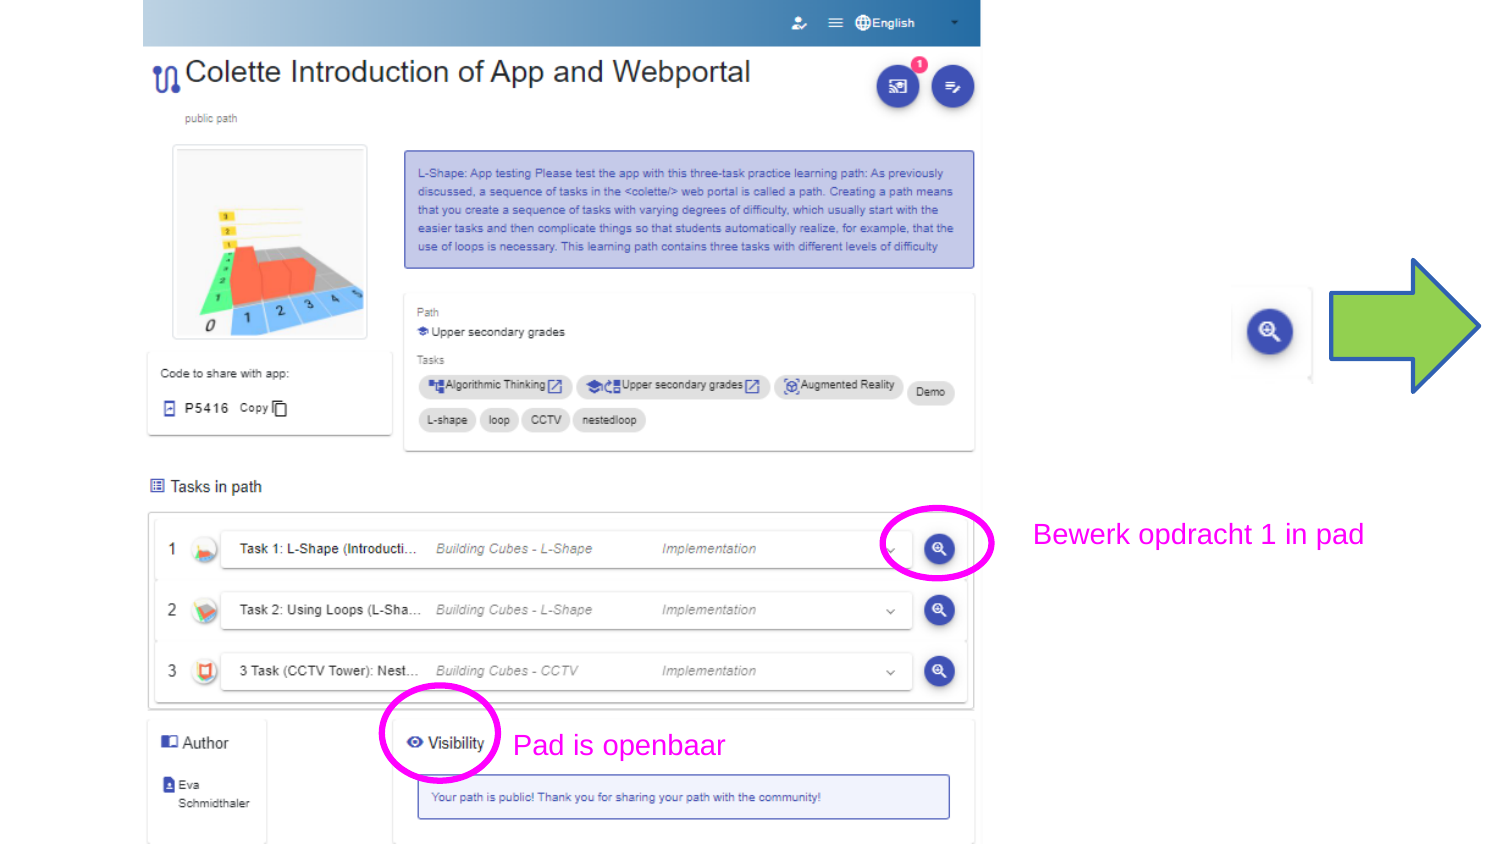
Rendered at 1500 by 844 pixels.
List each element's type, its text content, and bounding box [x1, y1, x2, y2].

picture [143, 0, 983, 844]
picture [1231, 282, 1319, 384]
text_box Bewerk opdracht 1 in pad [1017, 507, 1406, 559]
text_box [1331, 259, 1480, 393]
text_box Pad is openbaar [497, 718, 886, 769]
picture [886, 512, 983, 575]
